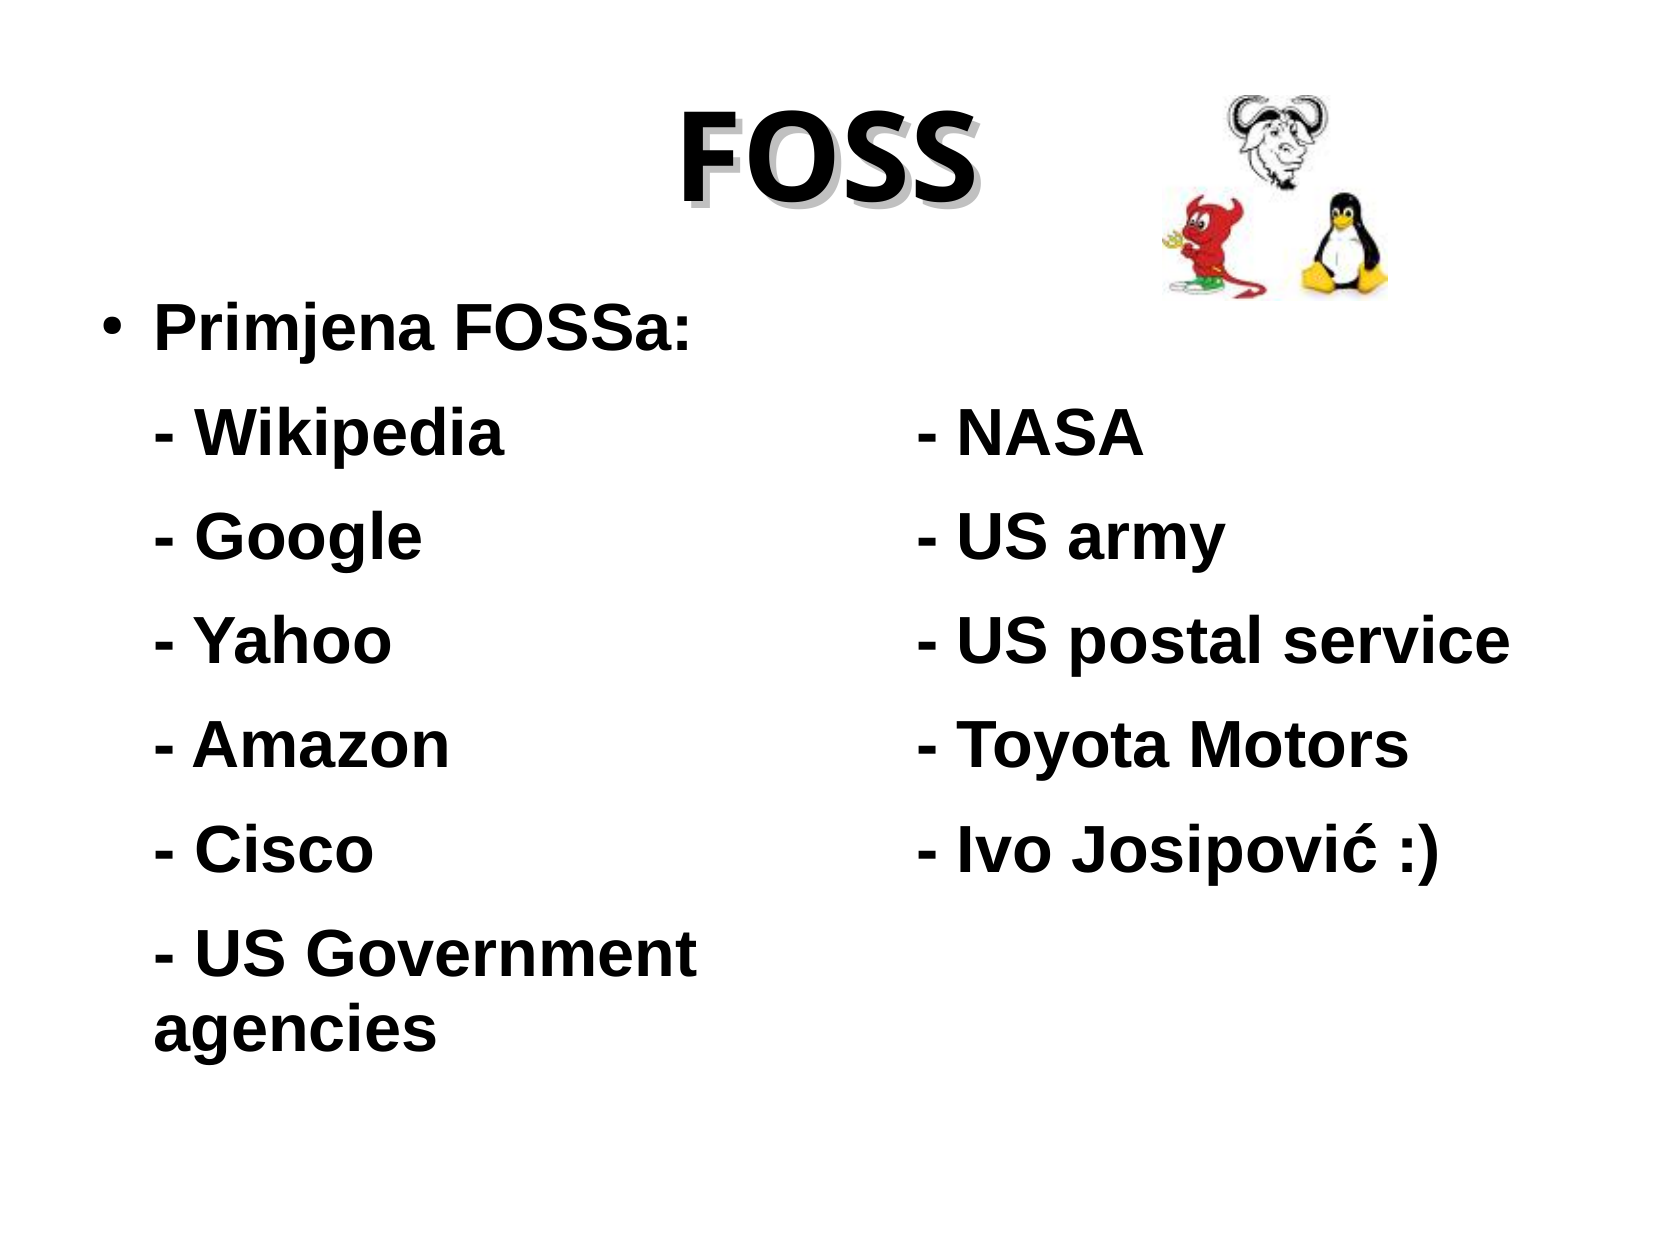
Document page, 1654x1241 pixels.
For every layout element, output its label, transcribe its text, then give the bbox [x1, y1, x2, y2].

picture [1162, 95, 1388, 301]
list Primjena FOSSa: - Wikipedia - Google - Yahoo - Amazon - Cisco - US Government agencies [82, 290, 809, 1241]
title FOSS [82, 56, 1571, 250]
list - NASA - US army - US postal service - Toyota Motors - Ivo Josipović :) [845, 290, 1572, 1094]
